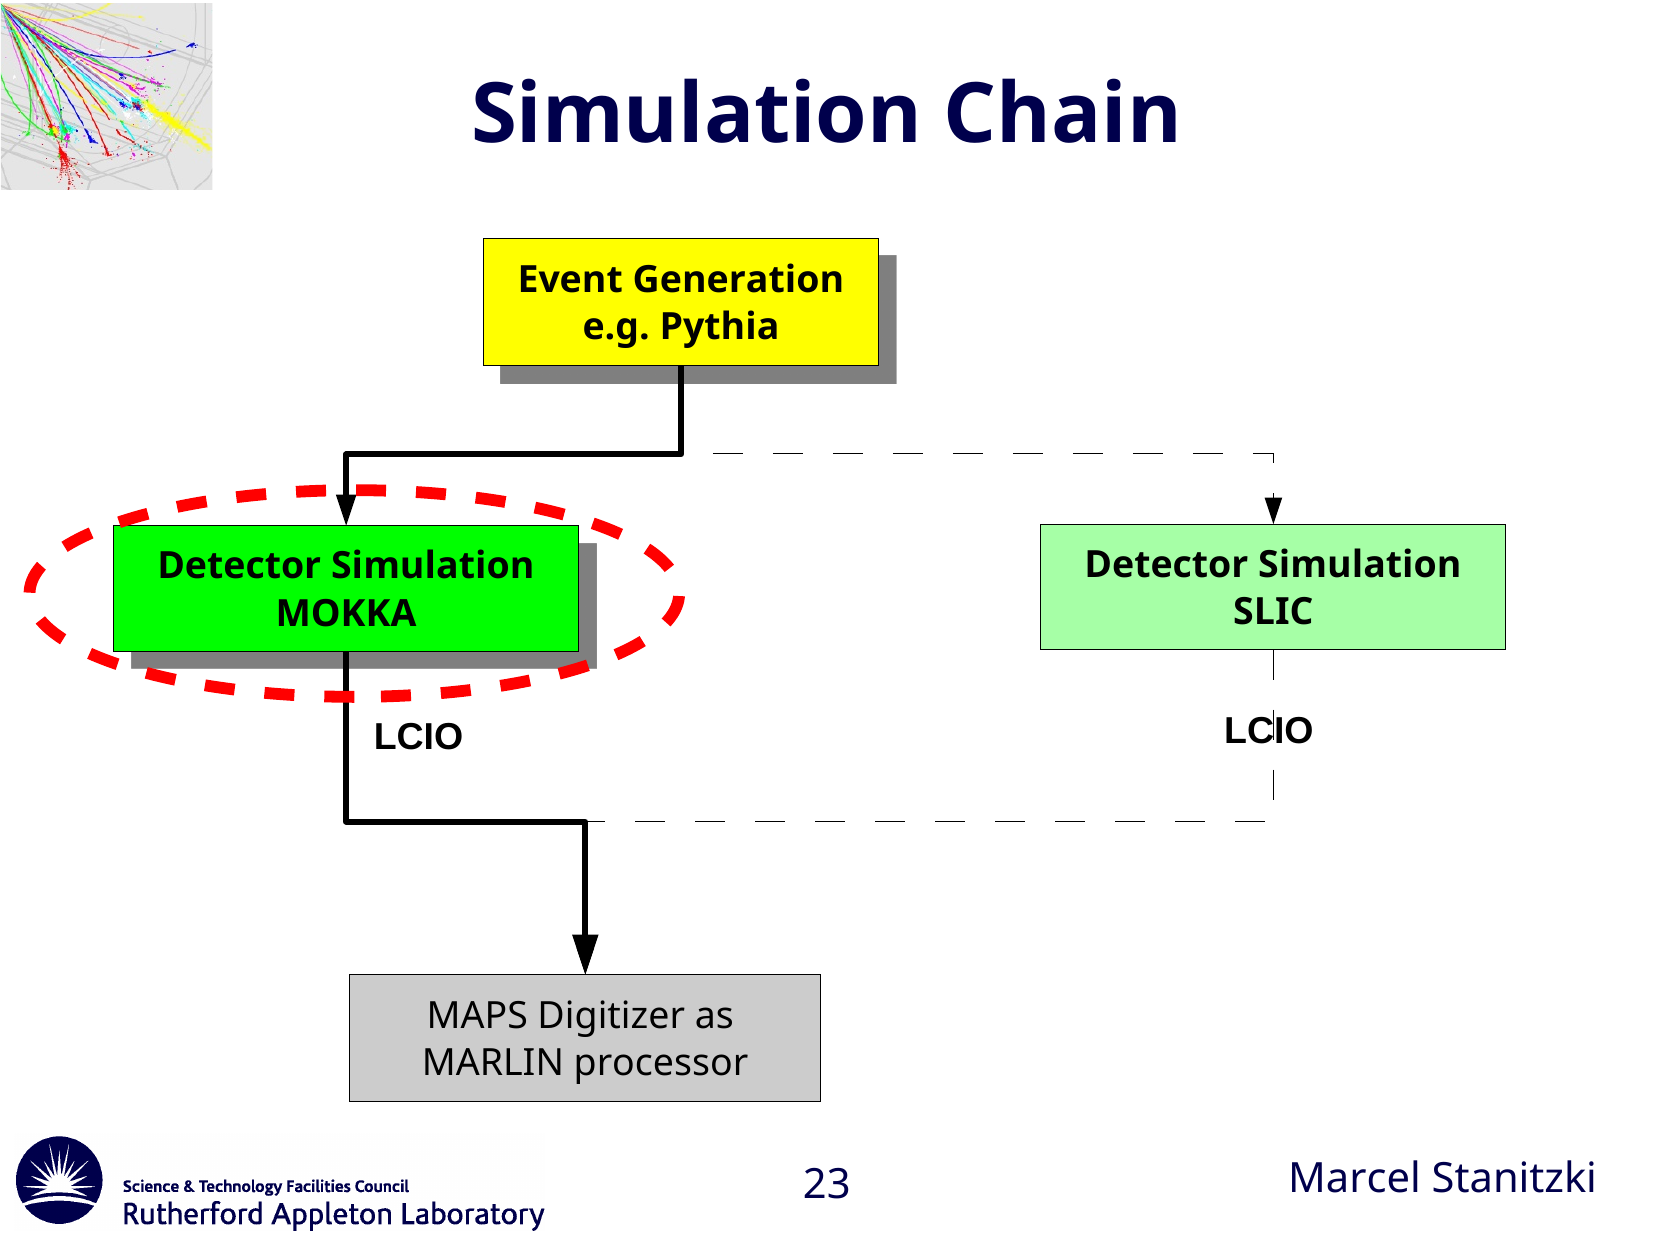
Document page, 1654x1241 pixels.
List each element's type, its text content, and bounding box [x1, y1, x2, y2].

picture [14, 1133, 545, 1231]
title Simulation Chain [203, 5, 1451, 213]
text_box Event Generation e.g. Pythia [483, 238, 879, 366]
picture [0, 3, 213, 190]
text_box LCIO [1209, 705, 1329, 762]
text_box MAPS Digitizer as MARLIN processor [349, 974, 821, 1102]
text_box Detector Simulation MOKKA [113, 525, 579, 652]
text_box Detector Simulation SLIC [1040, 524, 1506, 650]
text_box LCIO [358, 710, 479, 768]
